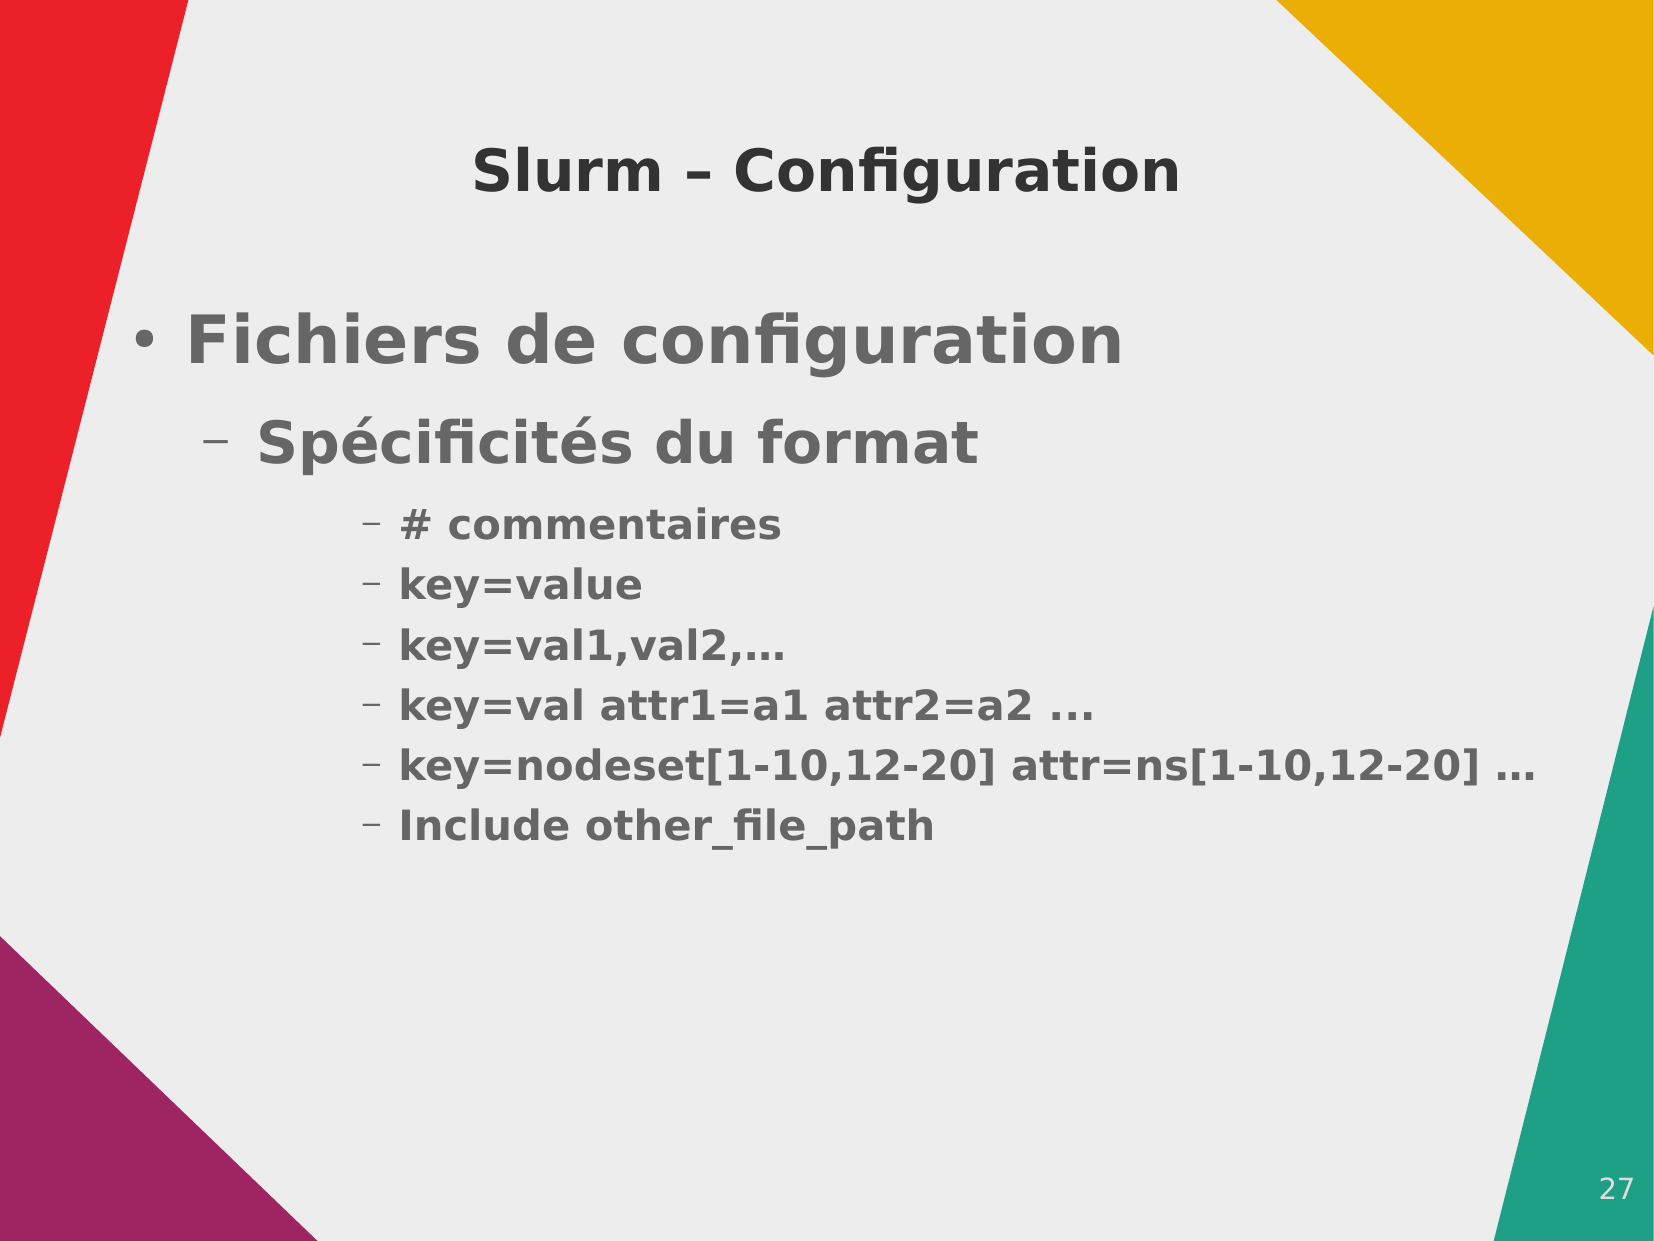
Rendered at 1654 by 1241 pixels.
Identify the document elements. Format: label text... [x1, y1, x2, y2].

title Slurm – Configuration [114, 73, 1539, 271]
list Fichiers de configuration Spécificités du format # commentaires key=value key=val1,val2,… key=val attr1=a1 attr2=a2 ... key=nodeset[1-10,12-20] attr=ns[1-10,12-20] … Include other_file_path [114, 302, 1539, 1217]
